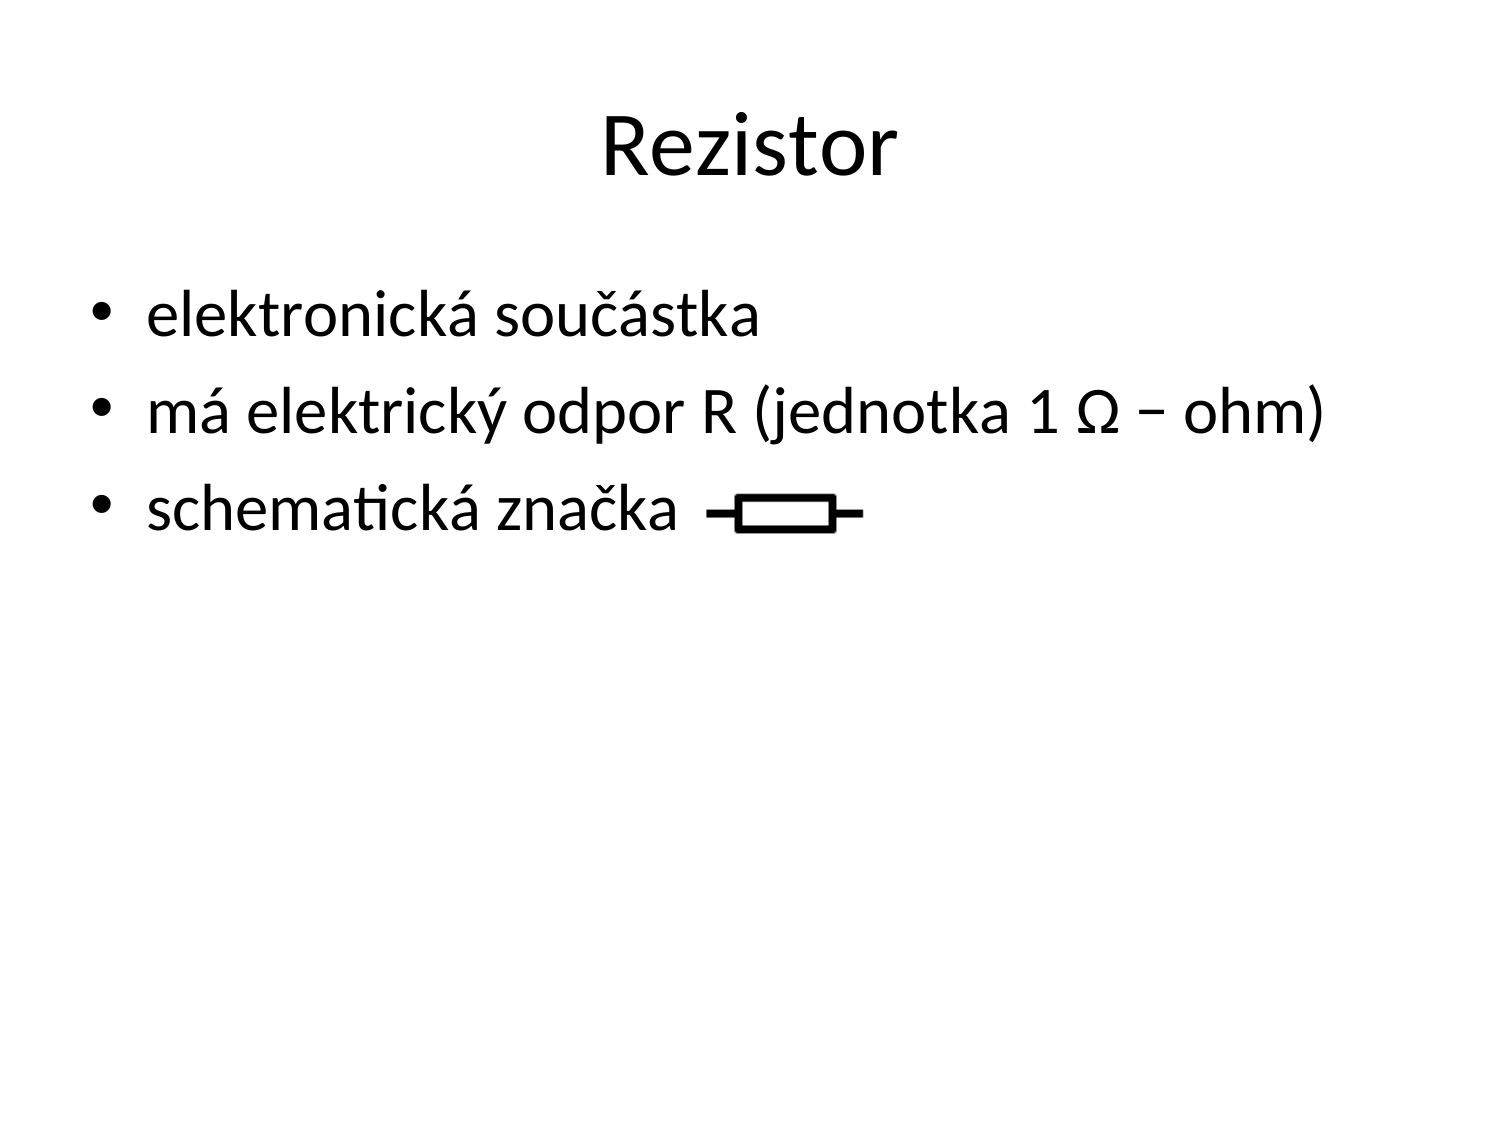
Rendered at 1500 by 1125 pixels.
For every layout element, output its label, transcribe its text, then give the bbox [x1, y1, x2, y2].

list elektronická součástka má elektrický odpor R (jednotka 1 Ω − ohm) schematická značka [75, 262, 1426, 1006]
picture [691, 480, 879, 551]
title Rezistor [75, 45, 1426, 233]
